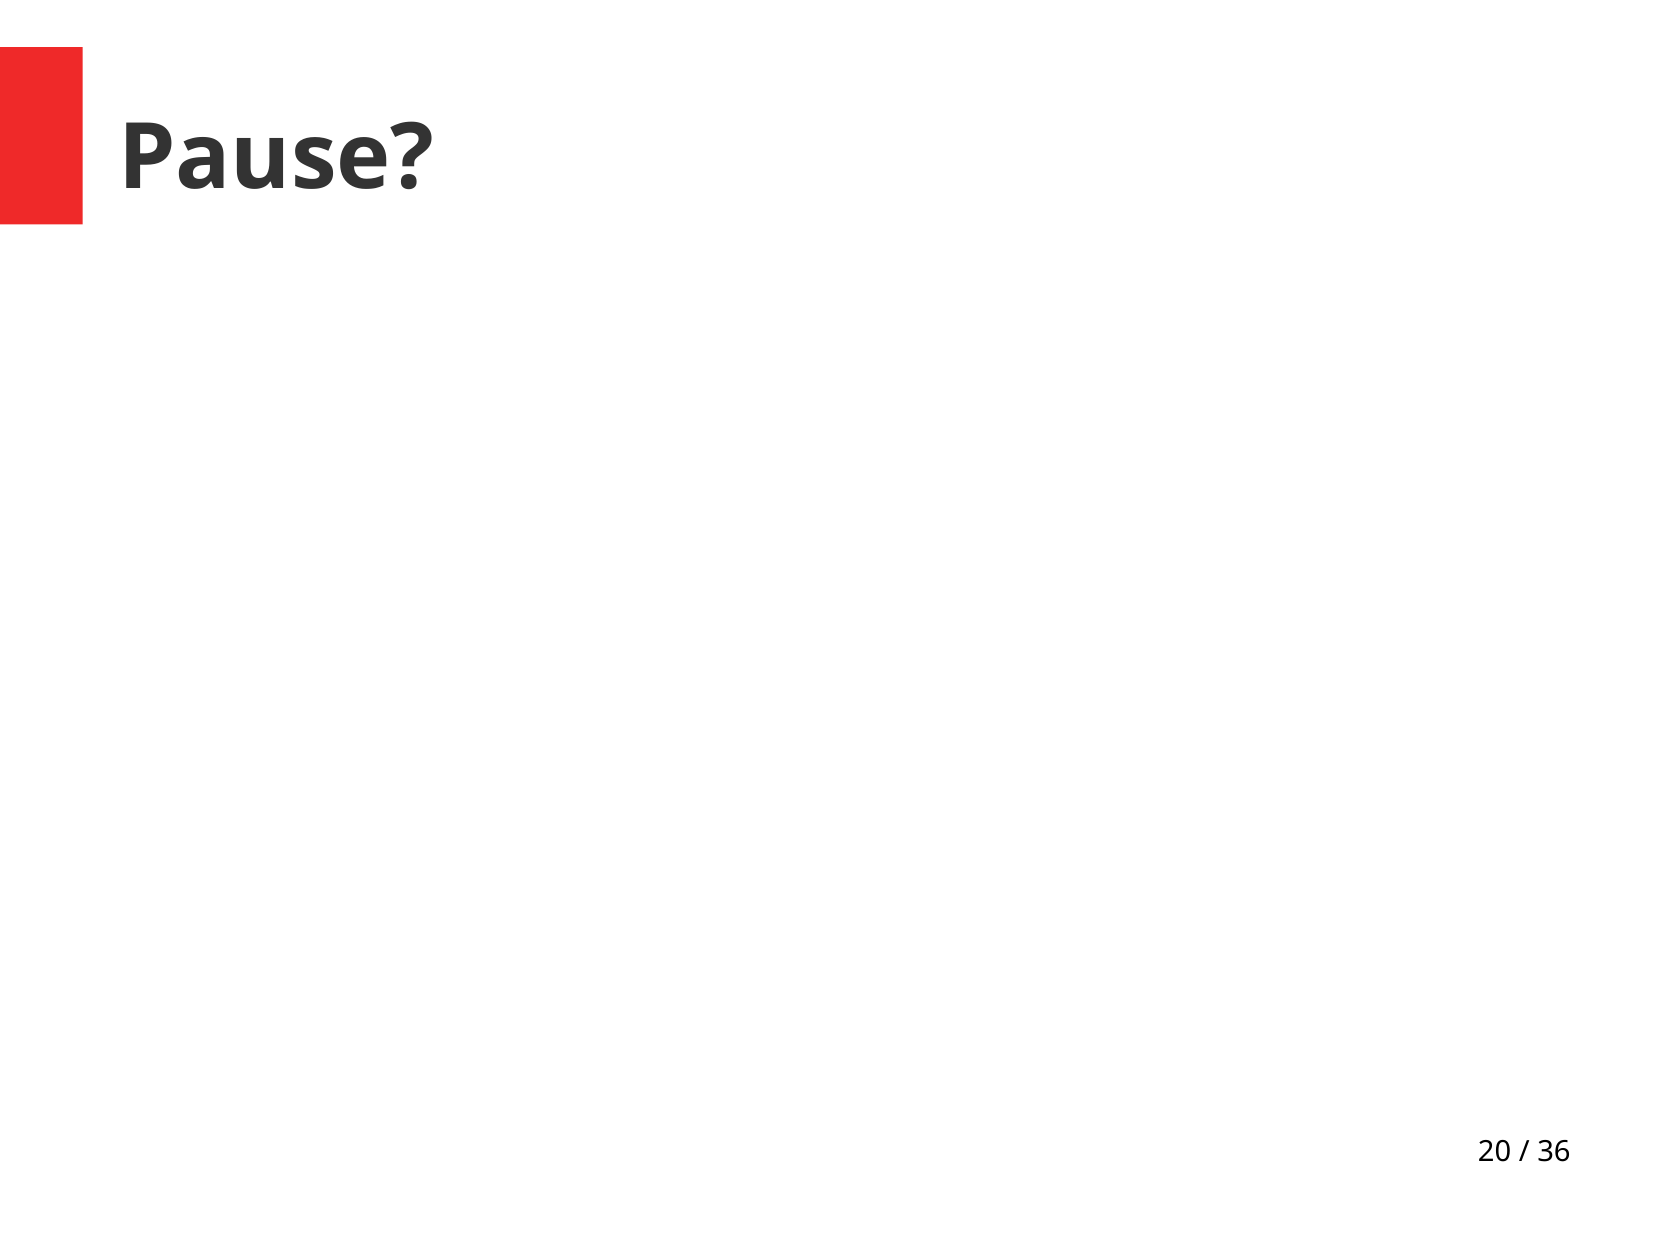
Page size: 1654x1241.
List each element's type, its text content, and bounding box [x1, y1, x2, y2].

title Pause? [118, 49, 1571, 257]
